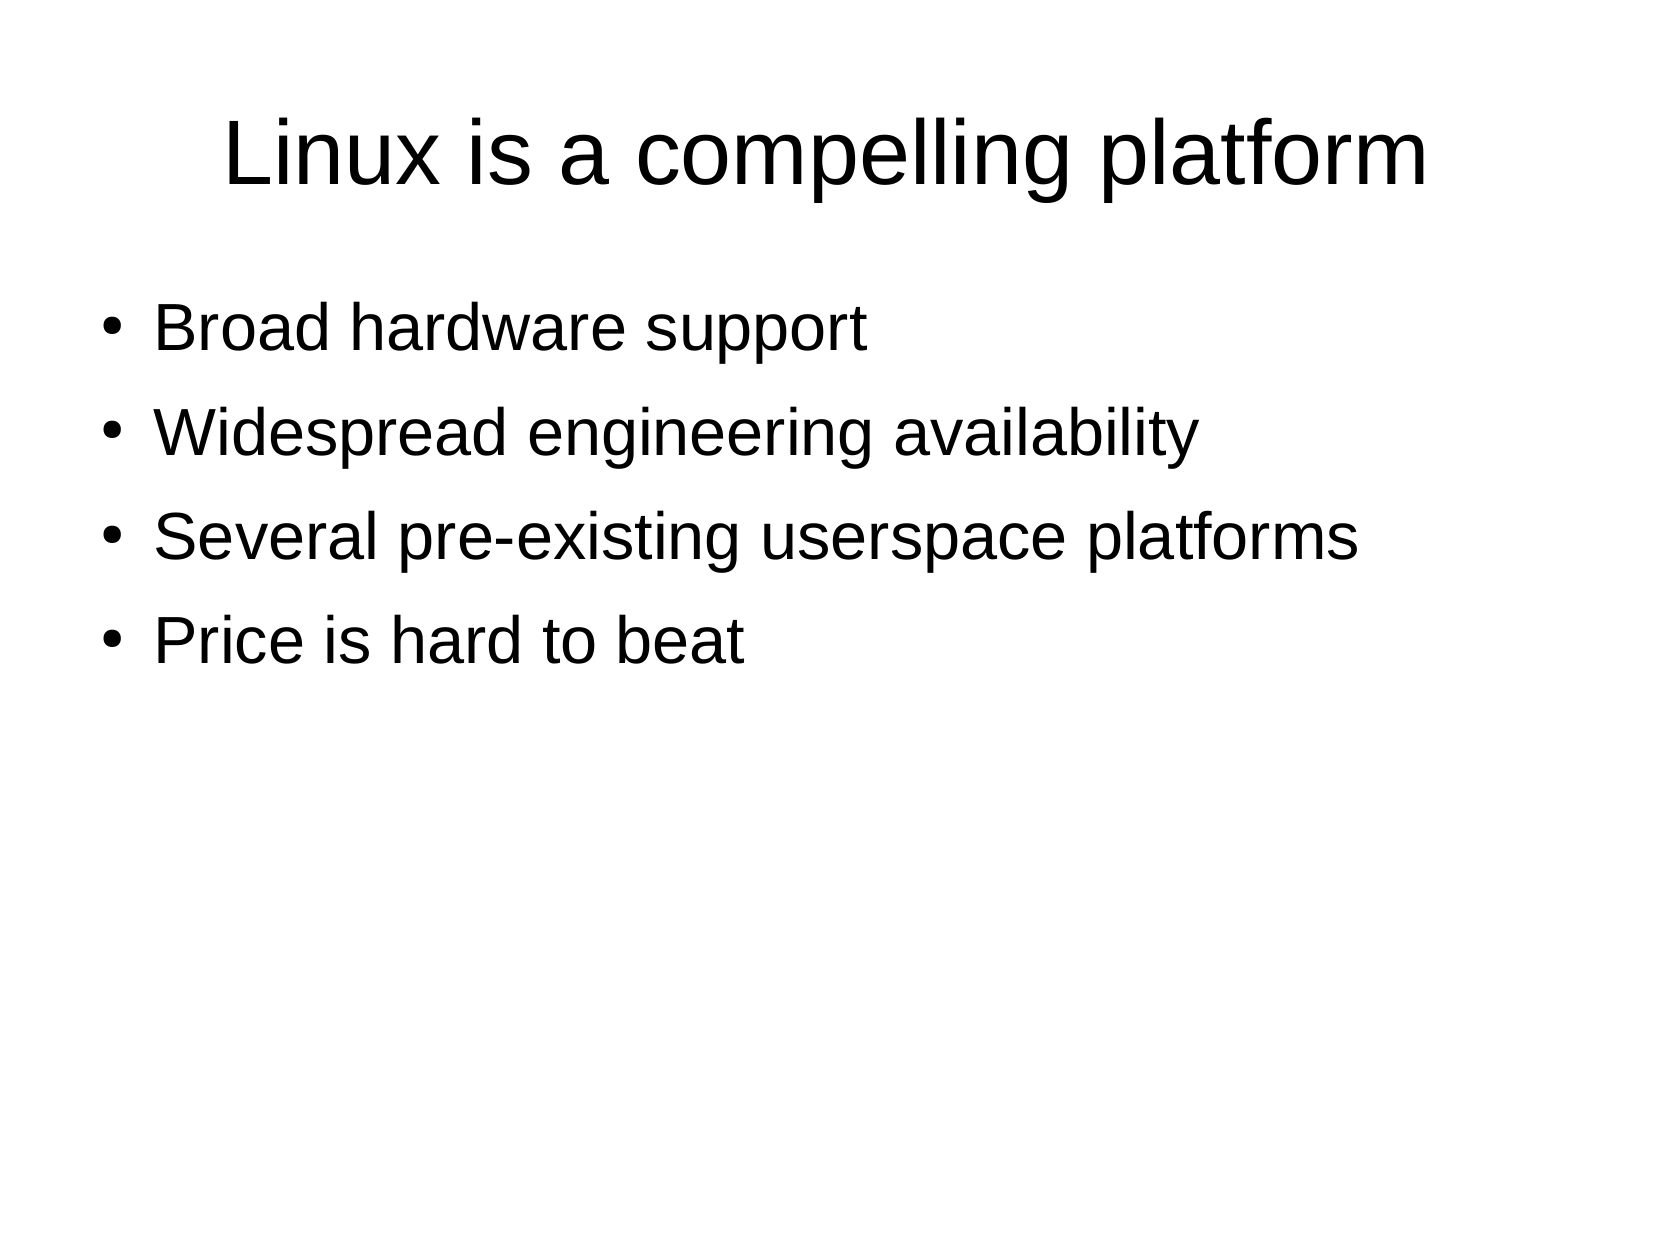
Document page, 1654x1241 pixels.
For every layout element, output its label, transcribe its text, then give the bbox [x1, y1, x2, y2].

title Linux is a compelling platform [82, 49, 1571, 257]
list Broad hardware support Widespread engineering availability Several pre-existing userspace platforms Price is hard to beat [82, 290, 1571, 1109]
